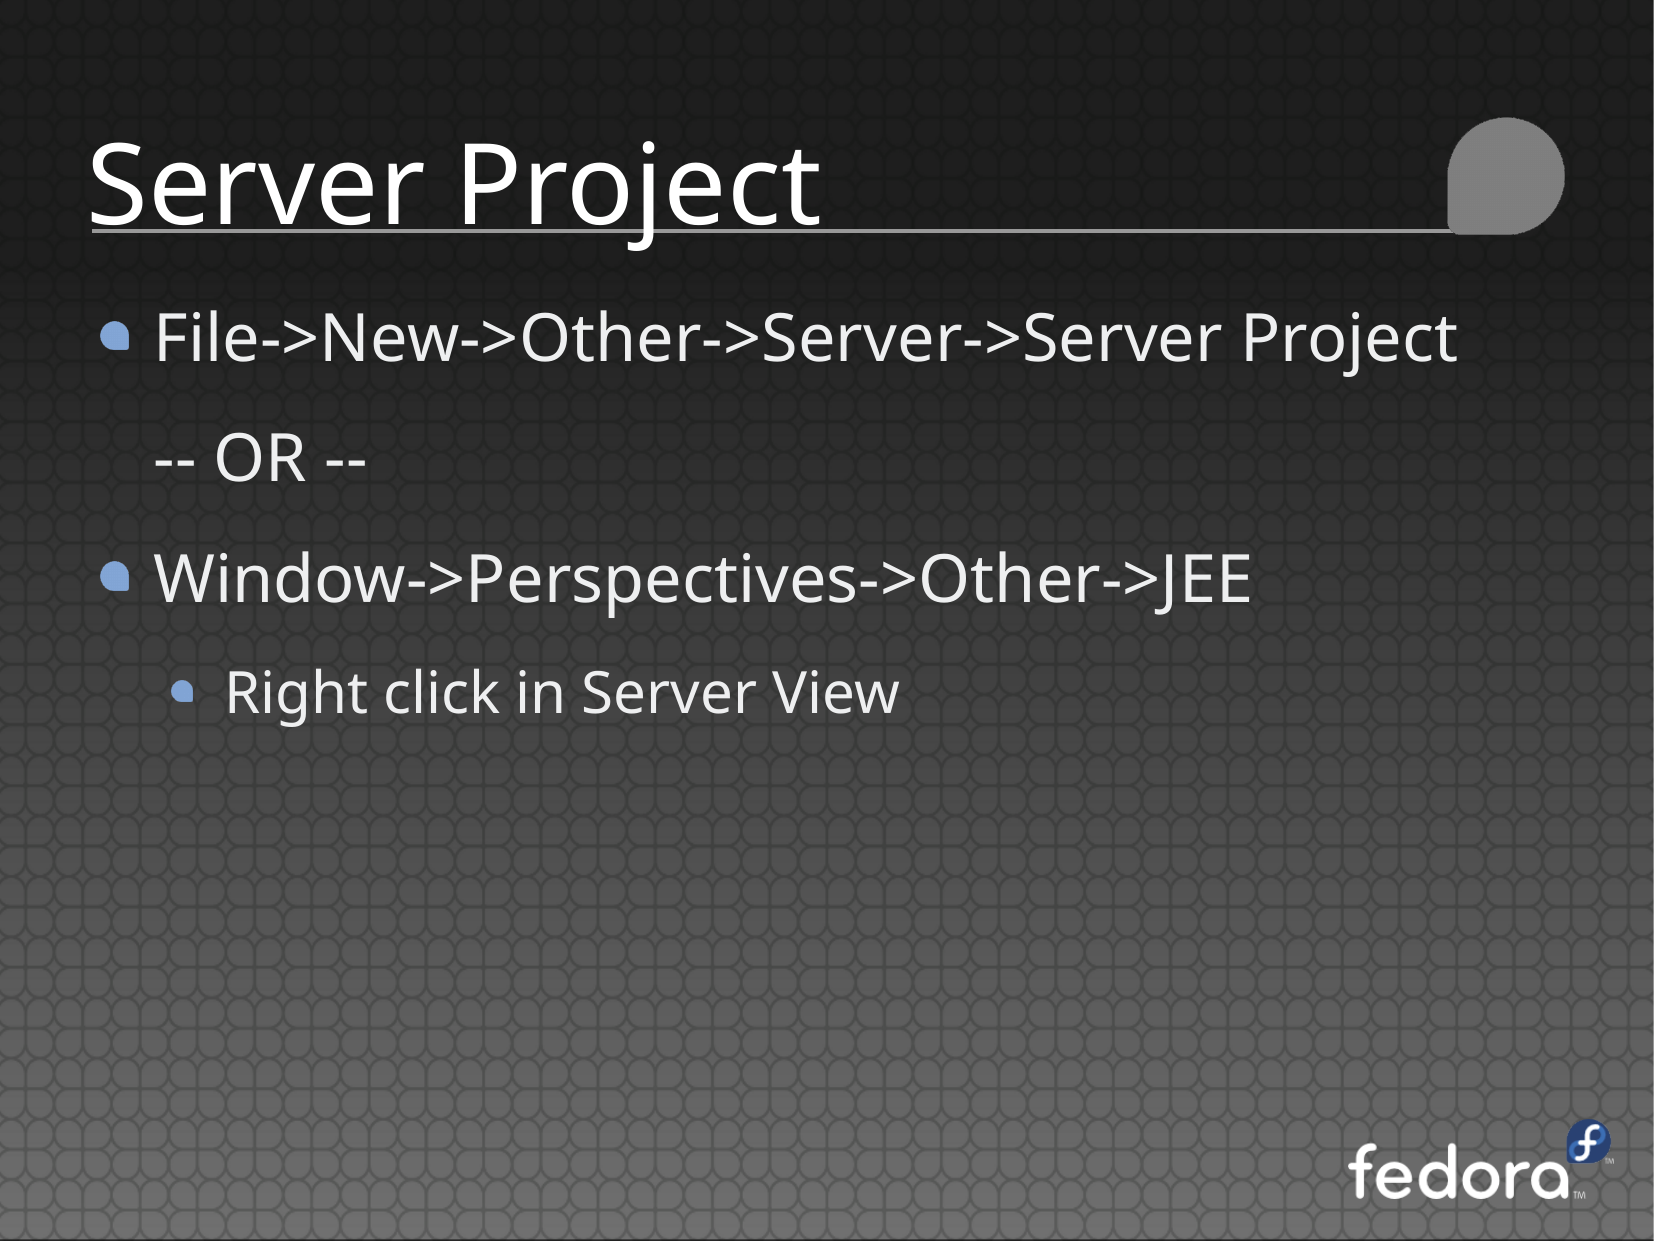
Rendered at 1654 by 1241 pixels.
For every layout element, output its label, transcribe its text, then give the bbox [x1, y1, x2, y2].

picture [0, 0, 1654, 1241]
title Server Project [86, 112, 1576, 249]
list File->New->Other->Server->Server Project -- OR -- Window->Perspectives->Other->JEE Right click in Server View [82, 290, 1571, 1109]
